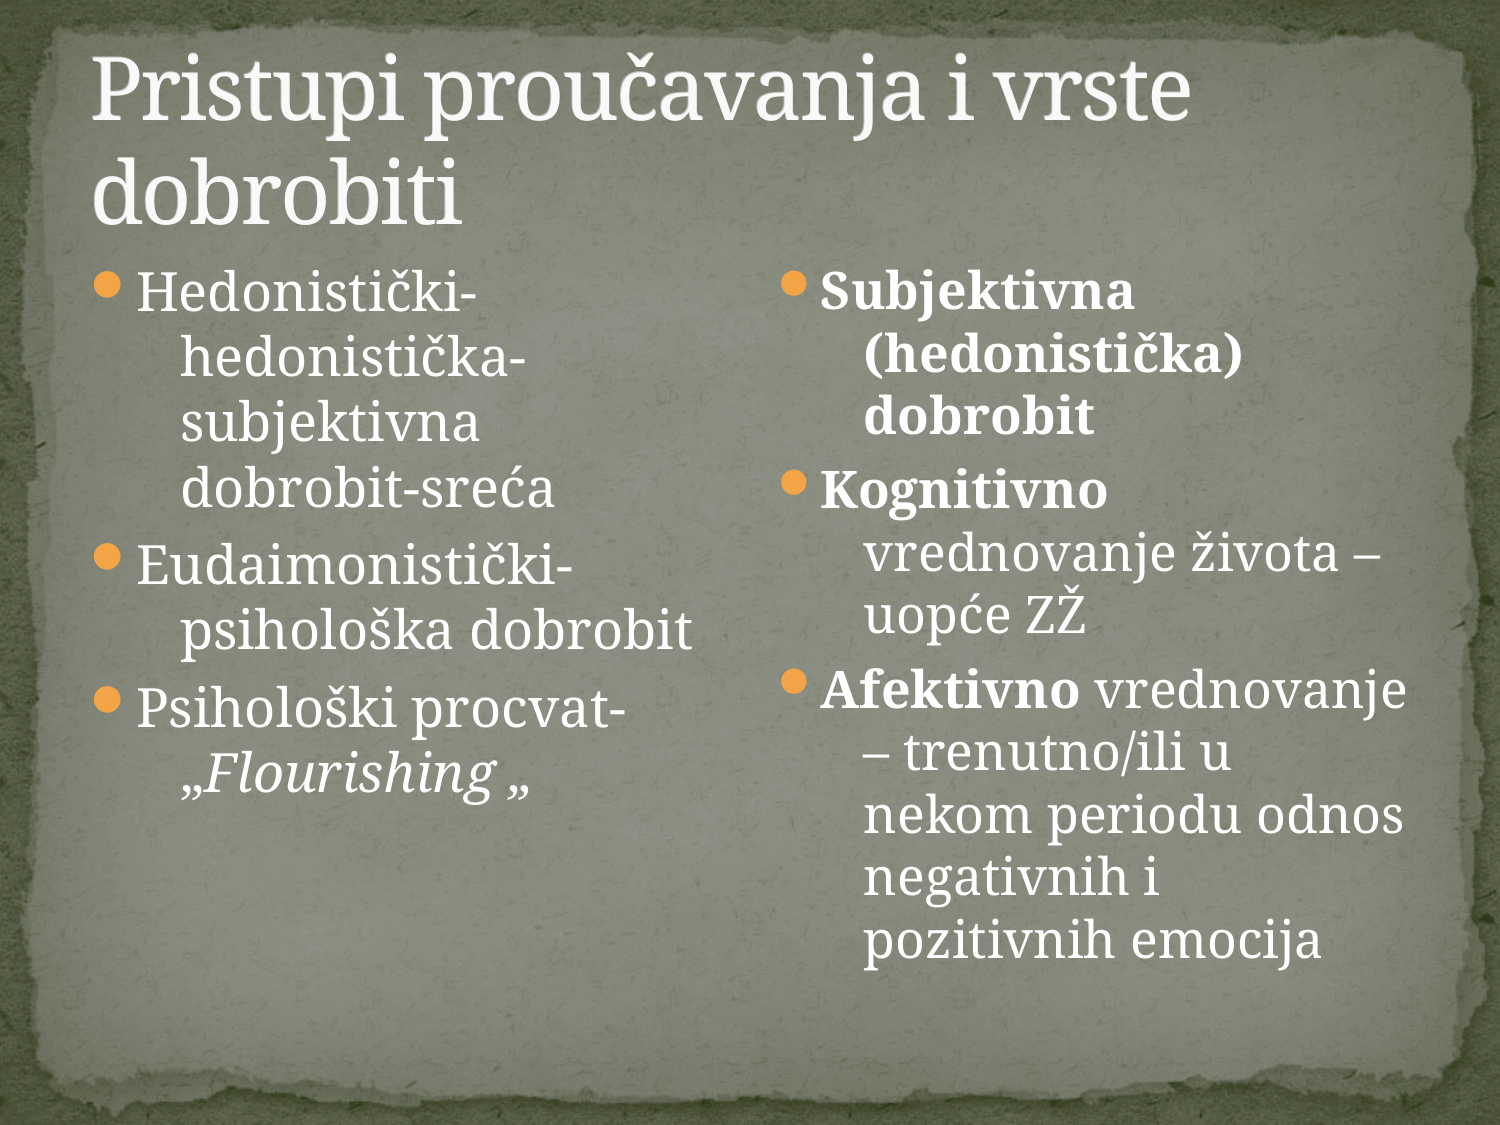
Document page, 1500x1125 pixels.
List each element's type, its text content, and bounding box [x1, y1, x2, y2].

list Hedonistički- hedonistička-subjektivna dobrobit-sreća Eudaimonistički- psihološka dobrobit Psihološki procvat- „Flourishing „ [75, 249, 742, 1000]
list Subjektivna (hedonistička) dobrobit Kognitivno vrednovanje života – uopće ZŽ Afektivno vrednovanje – trenutno/ili u nekom periodu odnos negativnih i pozitivnih emocija [762, 249, 1429, 1000]
title Pristupi proučavanja i vrste dobrobiti [75, 24, 1426, 225]
